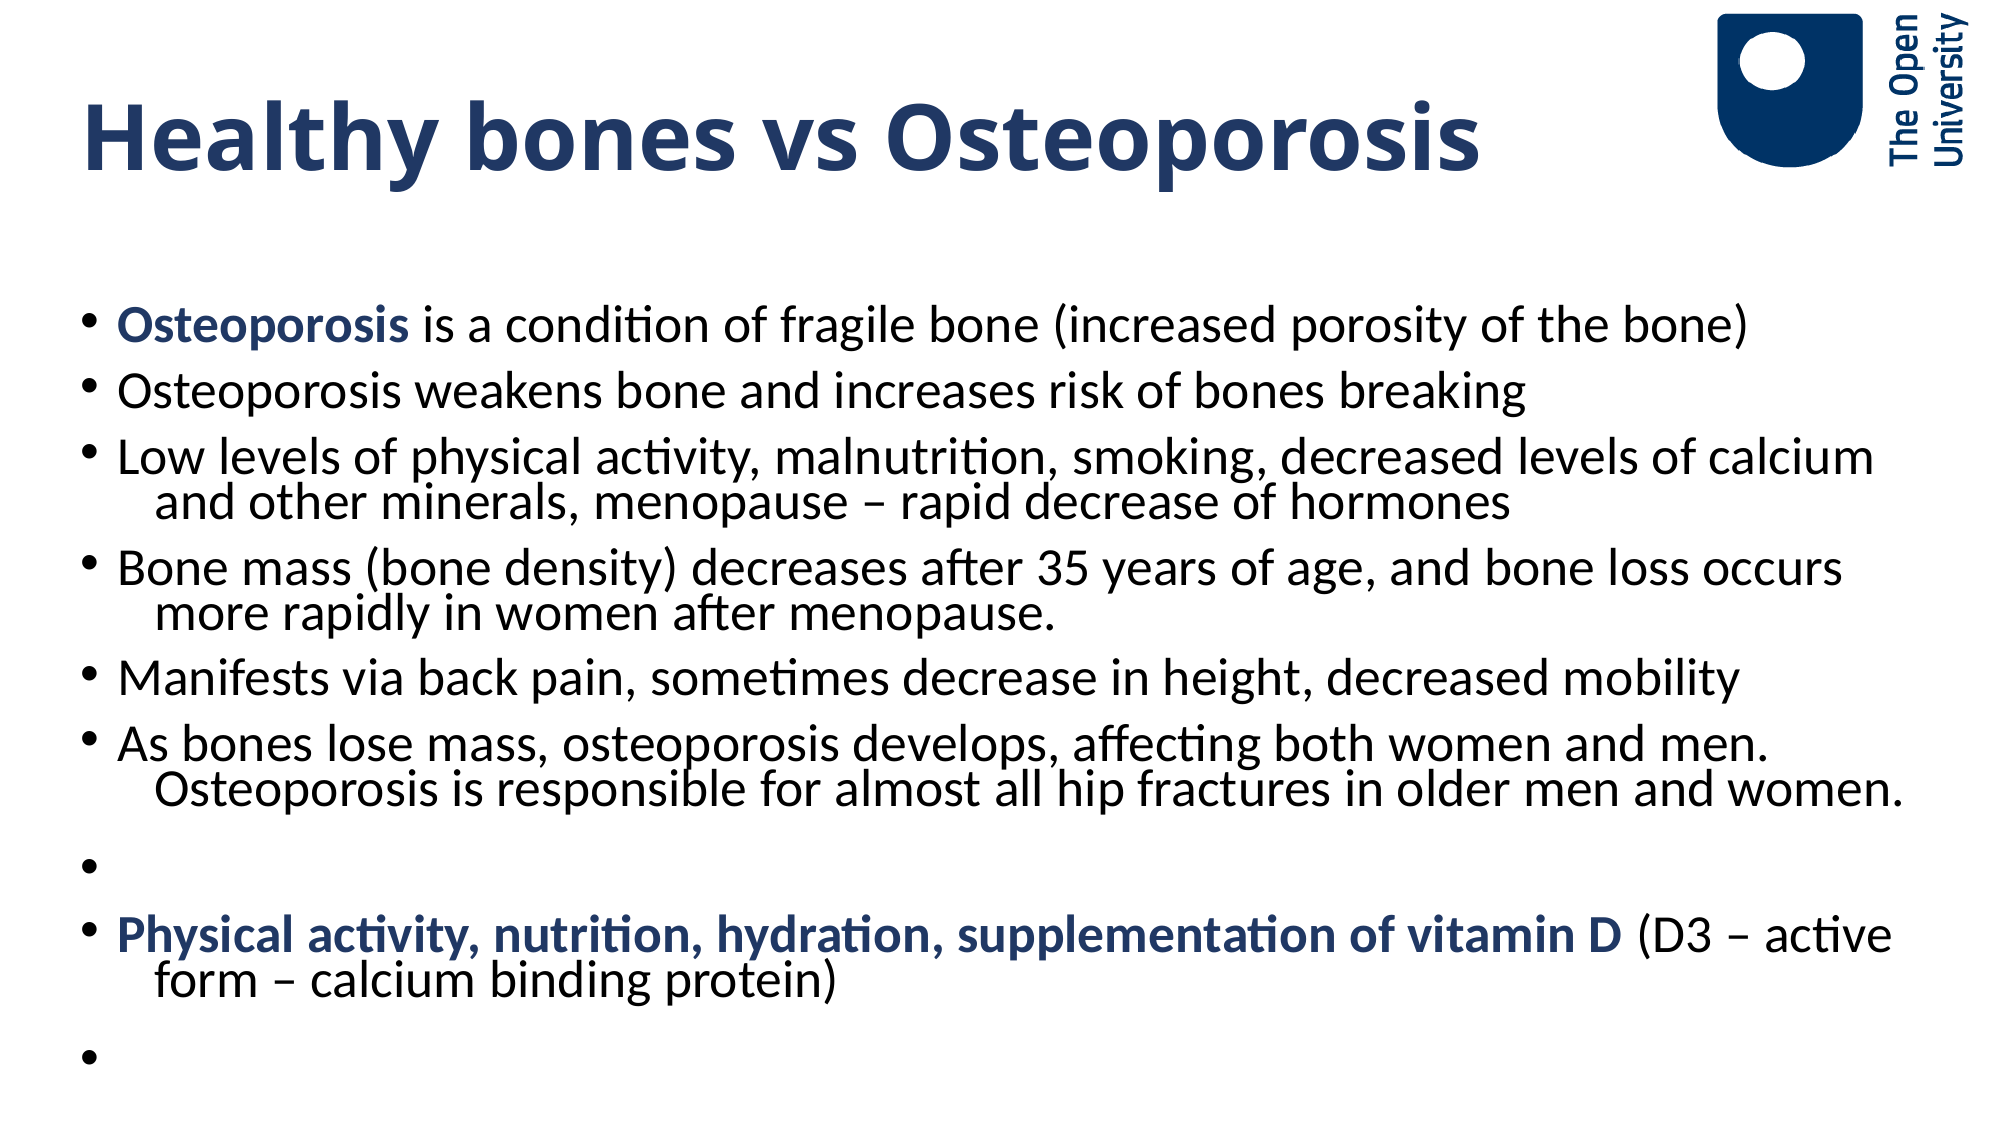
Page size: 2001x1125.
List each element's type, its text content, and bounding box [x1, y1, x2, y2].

picture [1716, 10, 1971, 170]
title Healthy bones vs Osteoporosis [65, 31, 1791, 250]
list Osteoporosis is a condition of fragile bone (increased porosity of the bone) Osteoporosis weakens bone and increases risk of bones breaking Low levels of physical activity, malnutrition, smoking, decreased levels of calcium and other minerals, menopause – rapid decrease of hormones Bone mass (bone density) decreases after 35 years of age, and bone loss occurs more rapidly in women after menopause. Manifests via back pain, sometimes decrease in height, decreased mobility As bones lose mass, osteoporosis develops, affecting both women and men. Osteoporosis is responsible for almost all hip fractures in older men and women. Physical activity, nutrition, hydration, supplementation of vitamin D (D3 – active form – calcium binding protein) [65, 299, 1927, 1061]
